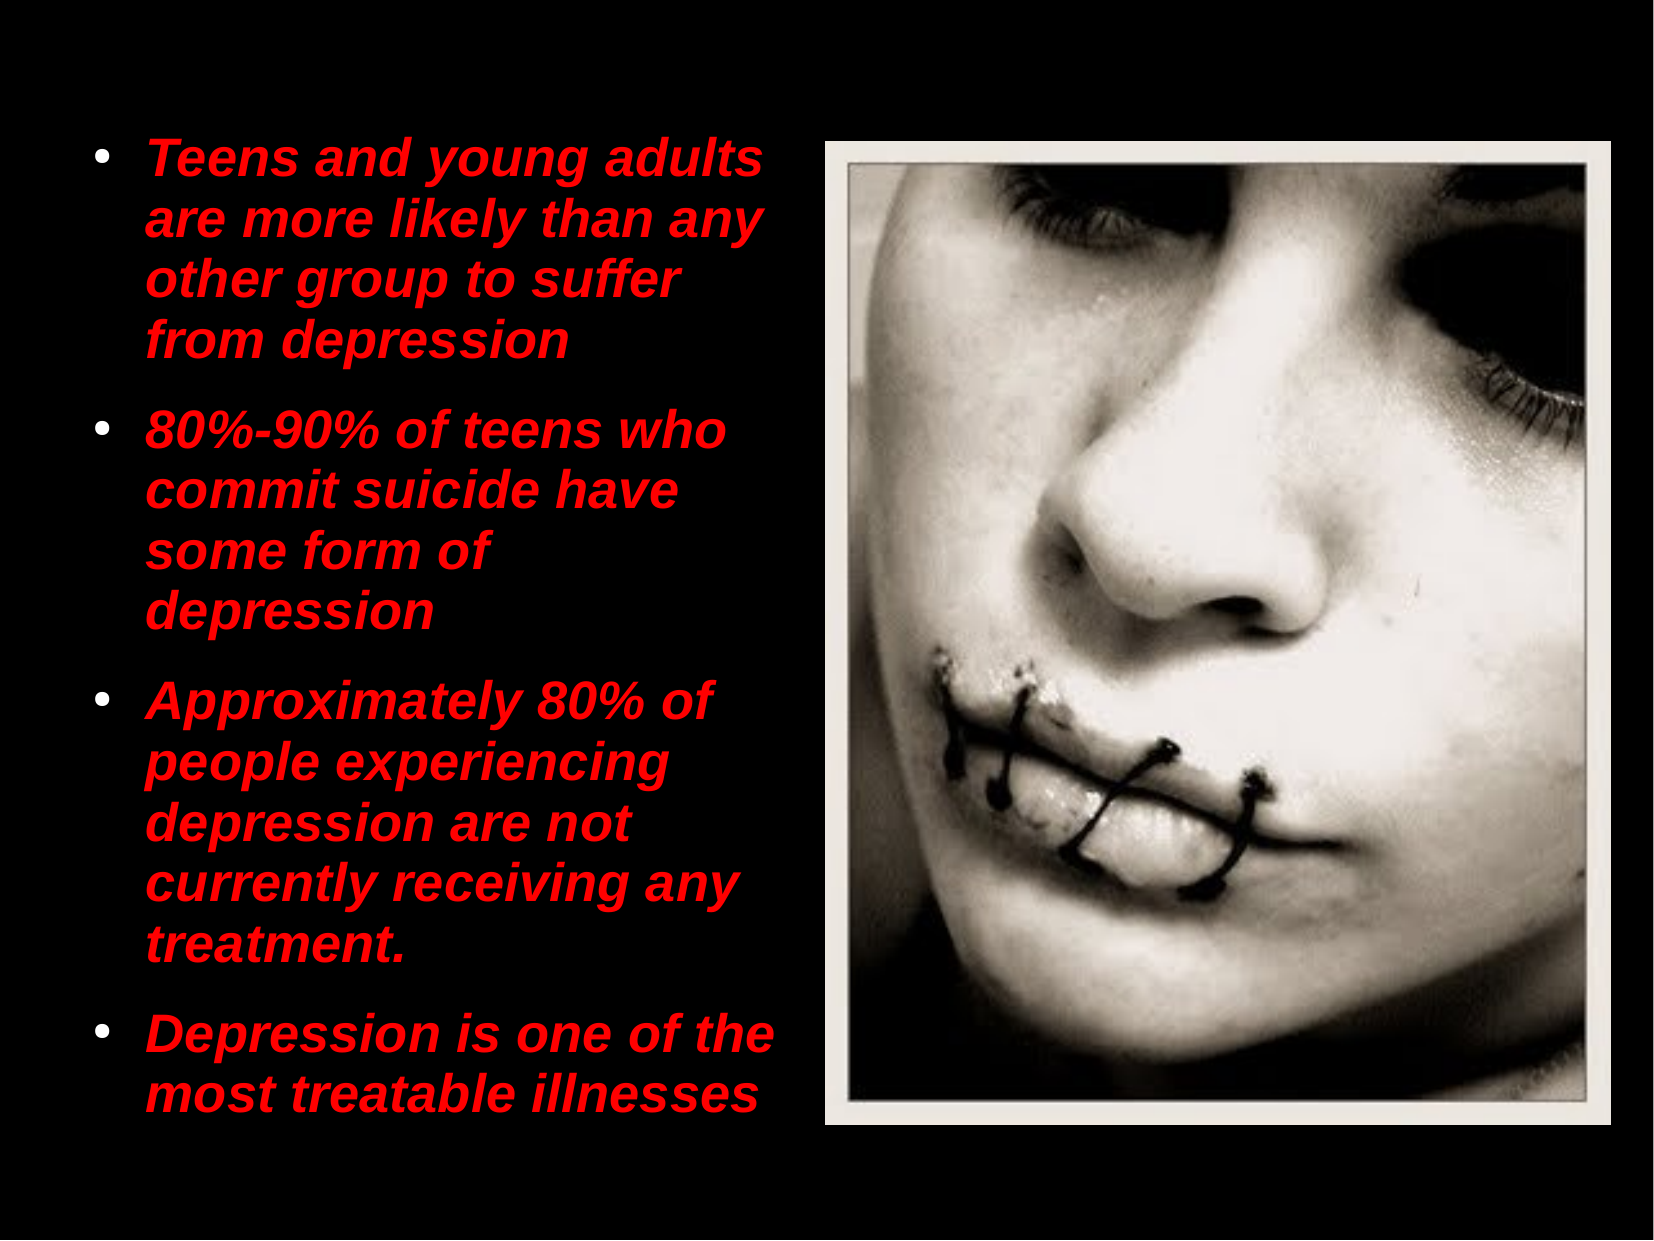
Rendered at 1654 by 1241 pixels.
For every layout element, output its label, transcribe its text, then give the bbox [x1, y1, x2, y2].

picture [825, 141, 1611, 1126]
list Teens and young adults are more likely than any other group to suffer from depression 80%-90% of teens who commit suicide have some form of depression Approximately 80% of people experiencing depression are not currently receiving any treatment. Depression is one of the most treatable illnesses [75, 37, 788, 1241]
